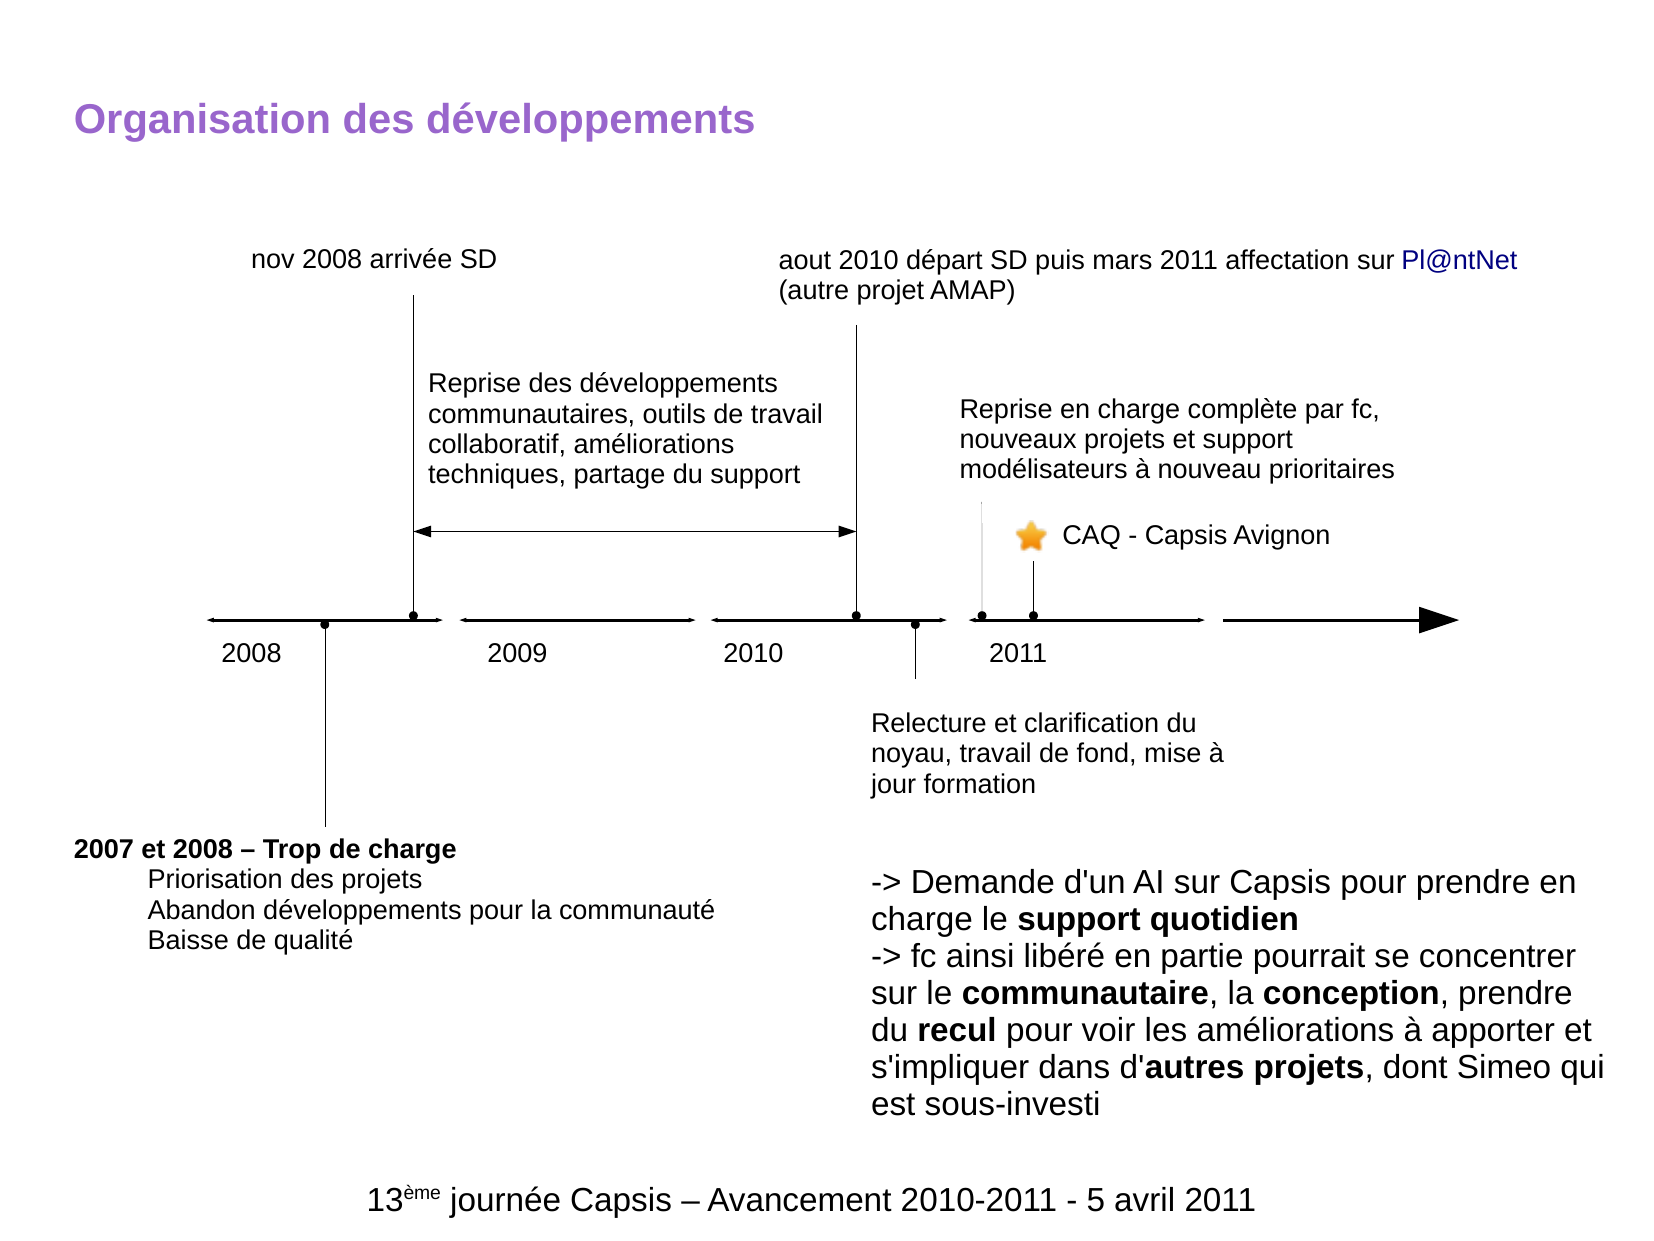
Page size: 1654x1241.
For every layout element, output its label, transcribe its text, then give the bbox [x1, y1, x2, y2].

text_box Reprise en charge complète par fc, nouveaux projets et support modélisateurs à nouveau prioritaires [944, 386, 1477, 502]
text_box 2007 et 2008 – Trop de charge Priorisation des projets Abandon développements pour la communauté Baisse de qualité [59, 826, 1016, 1009]
text_box -> Demande d'un AI sur Capsis pour prendre en charge le support quotidien -> fc ainsi libéré en partie pourrait se concentrer sur le communautaire, la conception, prendre du recul pour voir les améliorations à apporter et s'impliquer dans d'autres projets, dont Simeo qui est sous-investi [856, 856, 1625, 1168]
text_box nov 2008 arrivée SD [236, 236, 591, 285]
text_box aout 2010 départ SD puis mars 2011 affectation sur Pl@ntNet (autre projet AMAP) [763, 237, 1565, 320]
text_box Organisation des développements [59, 88, 1625, 158]
text_box 2008 [206, 630, 325, 680]
text_box 2009 [472, 630, 591, 680]
text_box Relecture et clarification du noyau, travail de fond, mise à jour formation [856, 700, 1241, 817]
text_box 2011 [974, 630, 1093, 680]
picture [1015, 519, 1047, 553]
text_box 2010 [708, 630, 827, 680]
text_box Reprise des développements communautaires, outils de travail collaboratif, améliorations techniques, partage du support [413, 361, 857, 510]
text_box CAQ - Capsis Avignon [1047, 512, 1432, 562]
